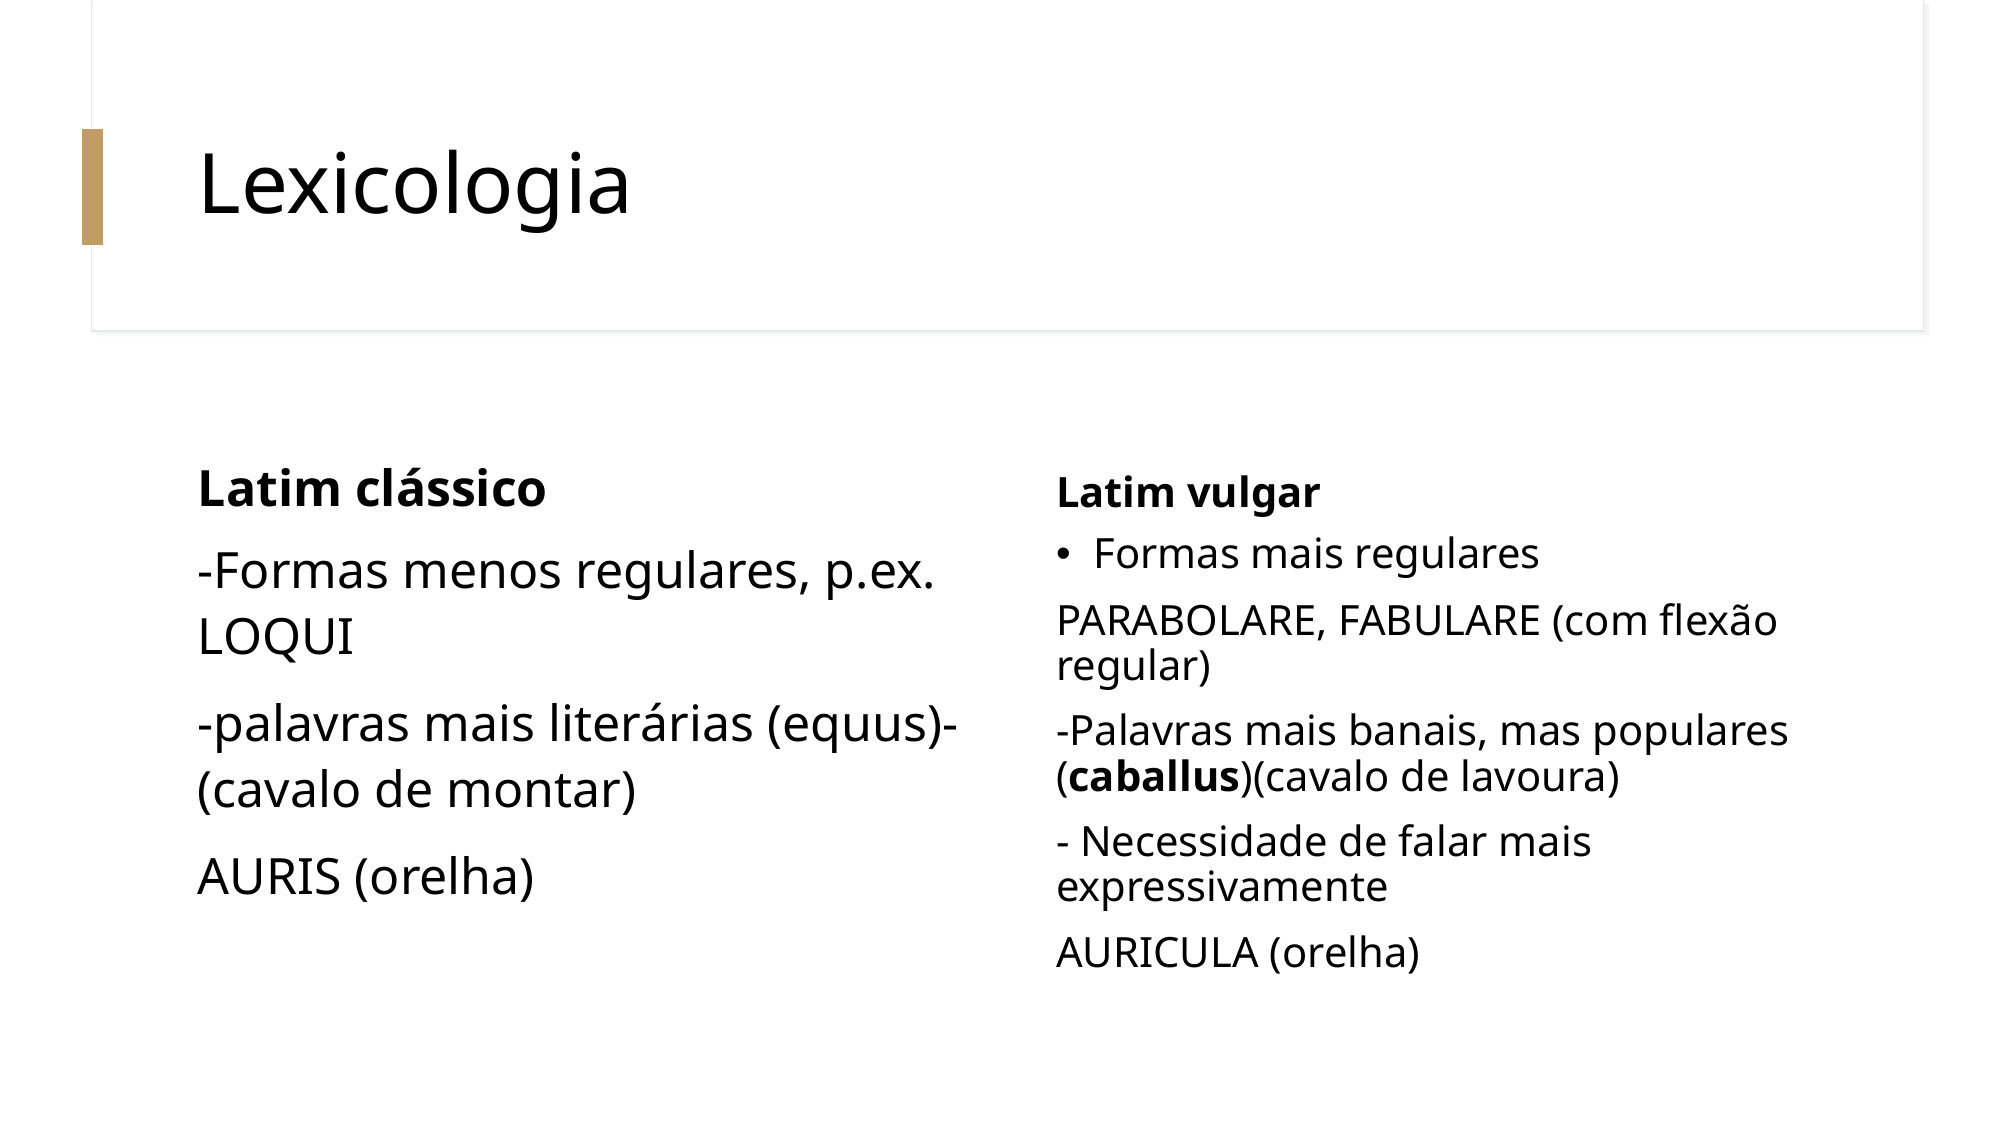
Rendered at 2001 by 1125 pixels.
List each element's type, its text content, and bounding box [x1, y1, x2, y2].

title Lexicologia [183, 90, 1852, 284]
list Latim vulgar [1041, 389, 1852, 525]
list Latim clássico [183, 389, 994, 525]
list Formas mais regulares PARABOLARE, FABULARE (com flexão regular) -Palavras mais banais, mas populares (caballus)(cavalo de lavoura) - Necessidade de falar mais expressivamente AURICULA (orelha) [1041, 525, 1852, 1013]
list -Formas menos regulares, p.ex. LOQUI -palavras mais literárias (equus)- (cavalo de montar) AURIS (orelha) [183, 525, 994, 1013]
